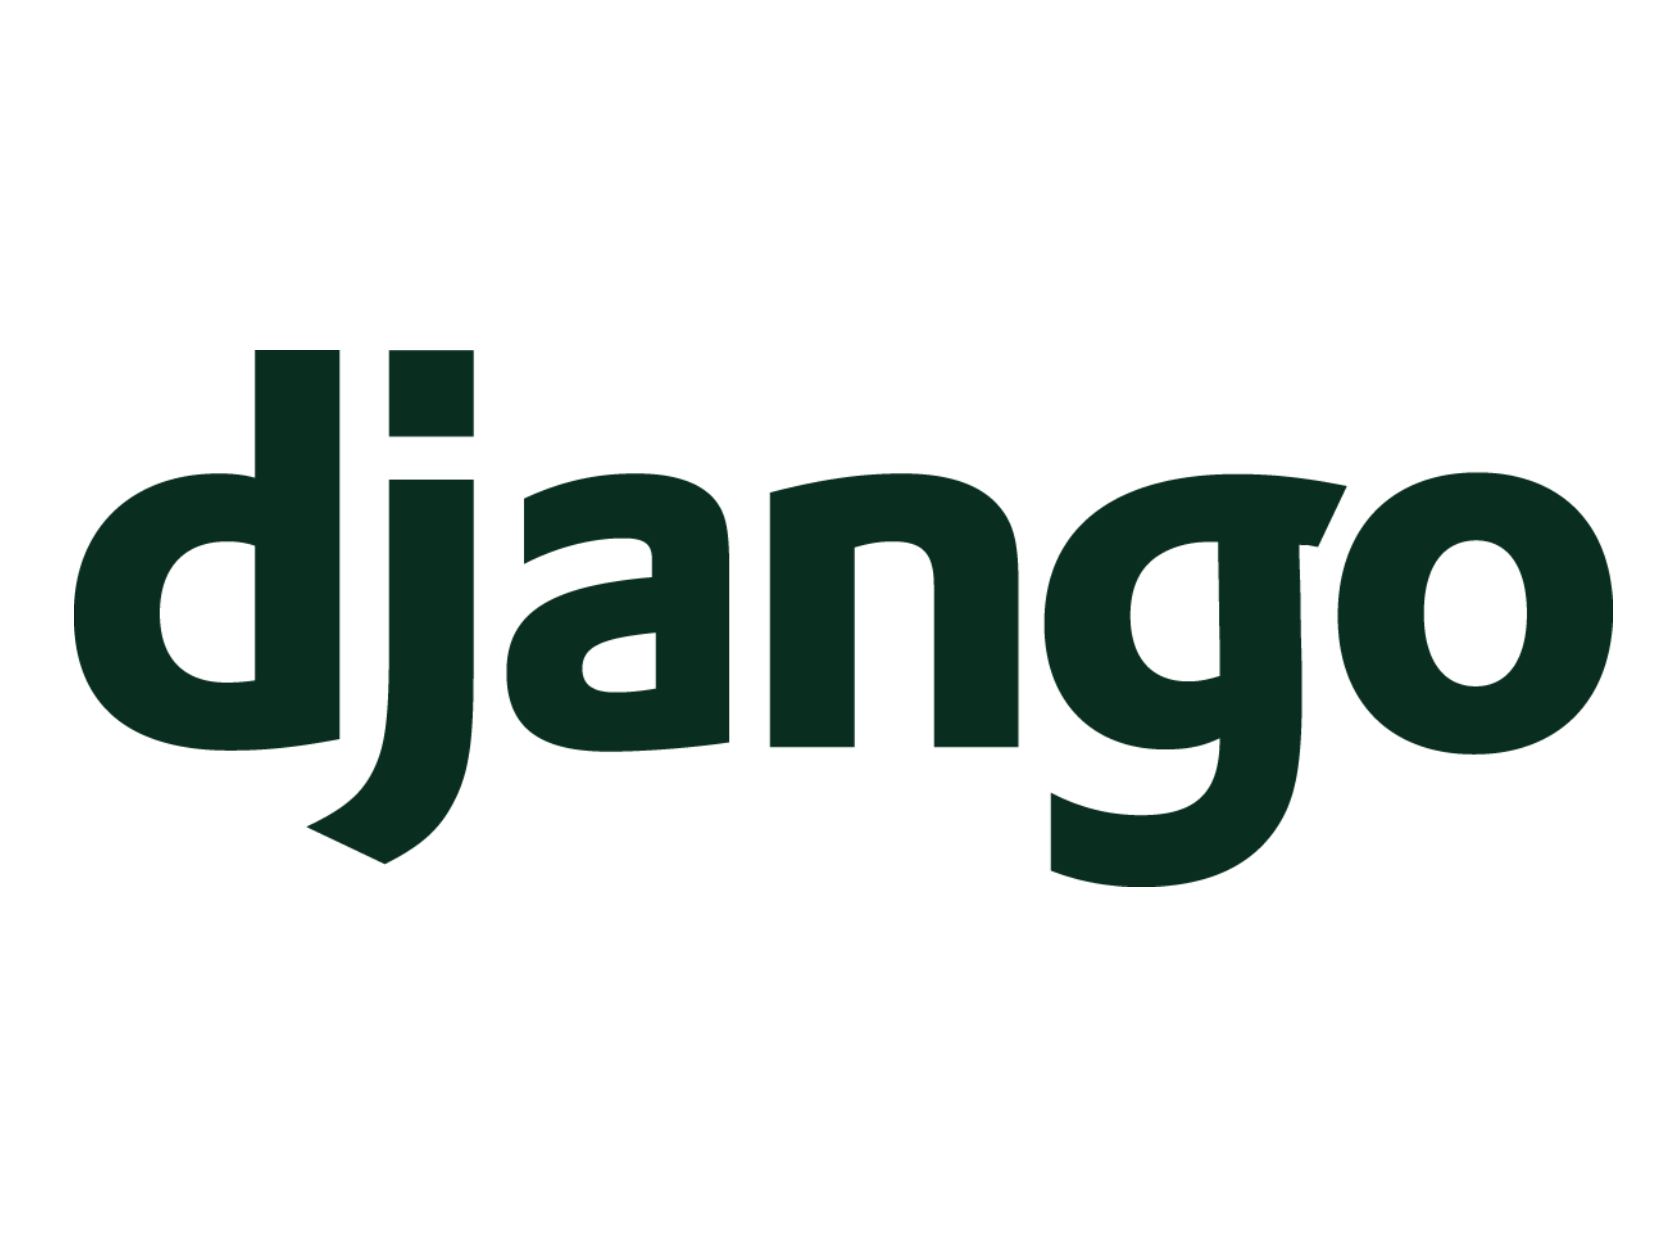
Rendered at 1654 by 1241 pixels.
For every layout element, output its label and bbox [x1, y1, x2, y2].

picture [74, 350, 1613, 887]
